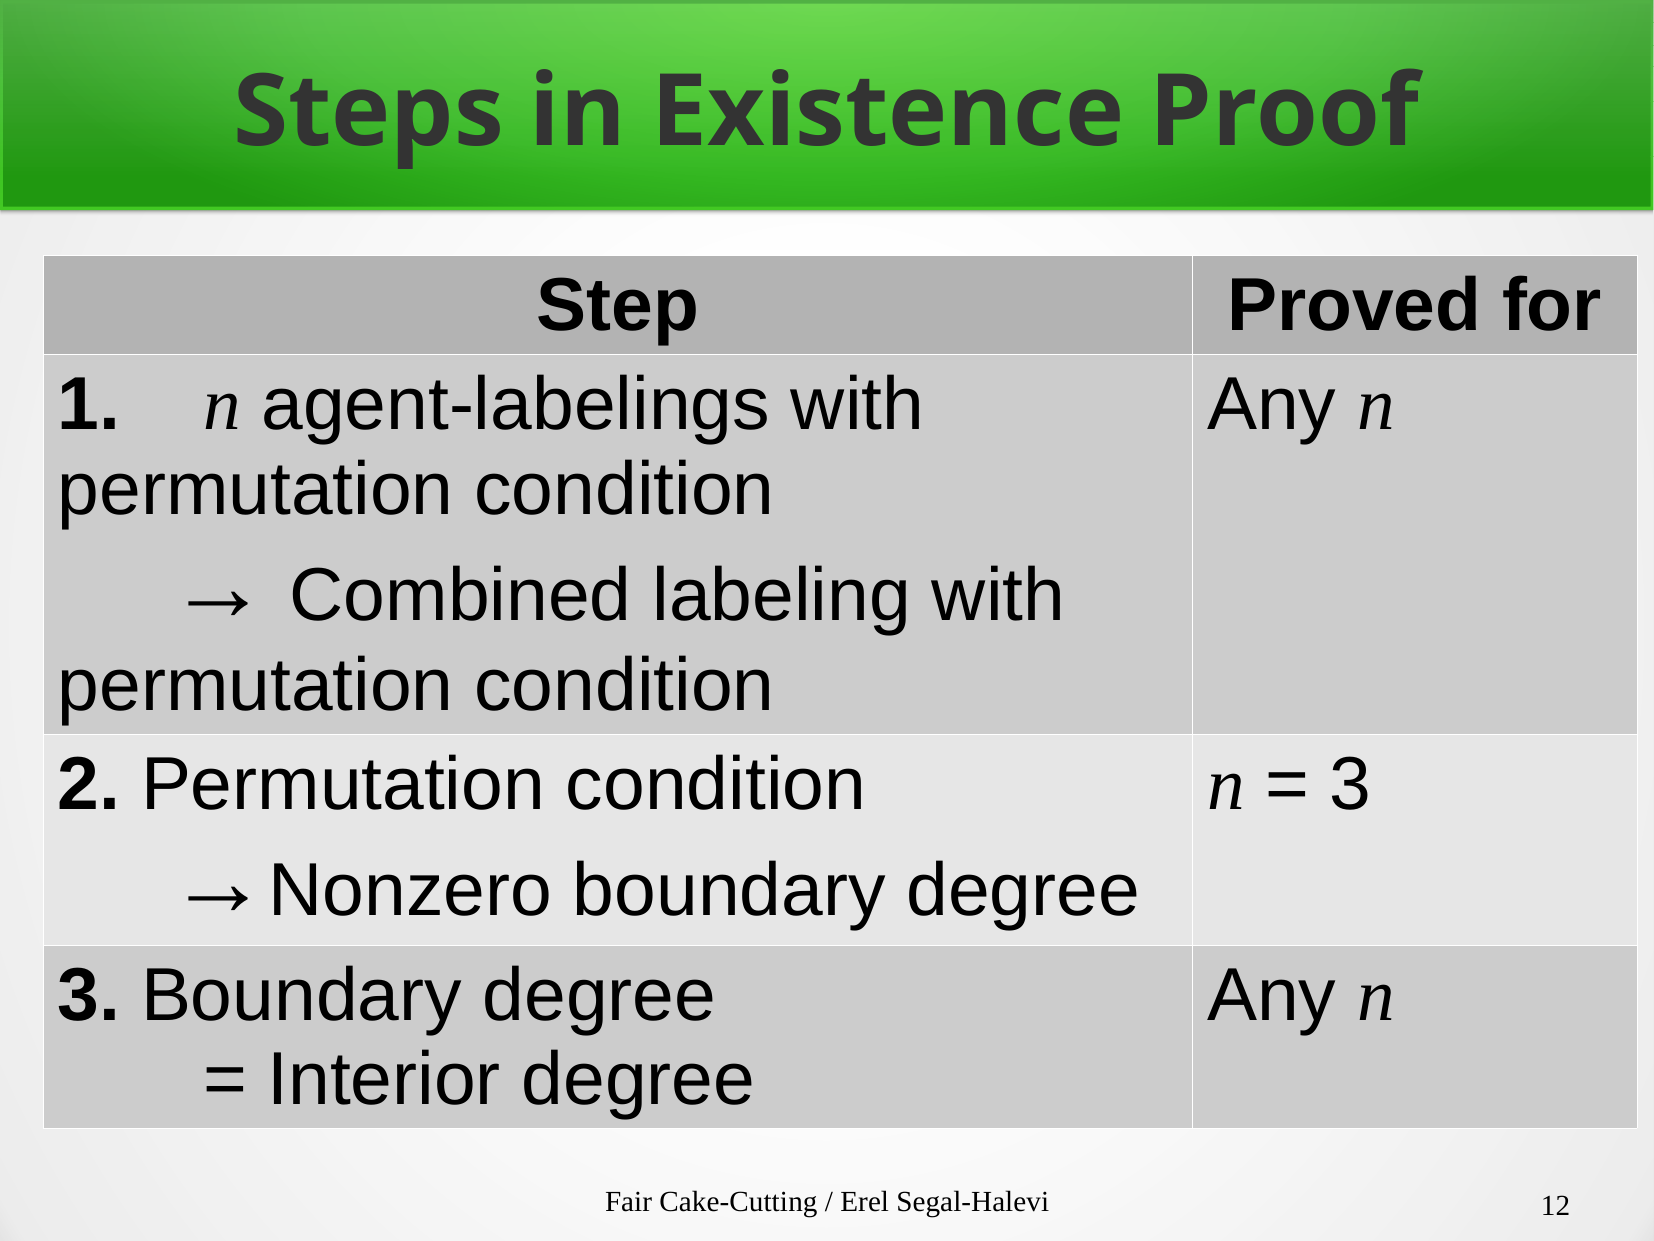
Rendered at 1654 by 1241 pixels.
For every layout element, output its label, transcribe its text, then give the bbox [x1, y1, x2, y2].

table_cell Any n [1193, 946, 1637, 1128]
table_header Proved for [1193, 256, 1637, 354]
table_cell n = 3 [1193, 735, 1637, 945]
table_cell Any n [1193, 355, 1637, 734]
title Steps in Existence Proof [0, 0, 1654, 219]
table_cell 3. Boundary degree = Interior degree [44, 946, 1192, 1128]
table_cell 1. n agent-labelings with permutation condition → Combined labeling with permutation condition [44, 355, 1192, 734]
table_header Step [44, 256, 1192, 354]
table_cell 2. Permutation condition →Nonzero boundary degree [44, 735, 1192, 945]
